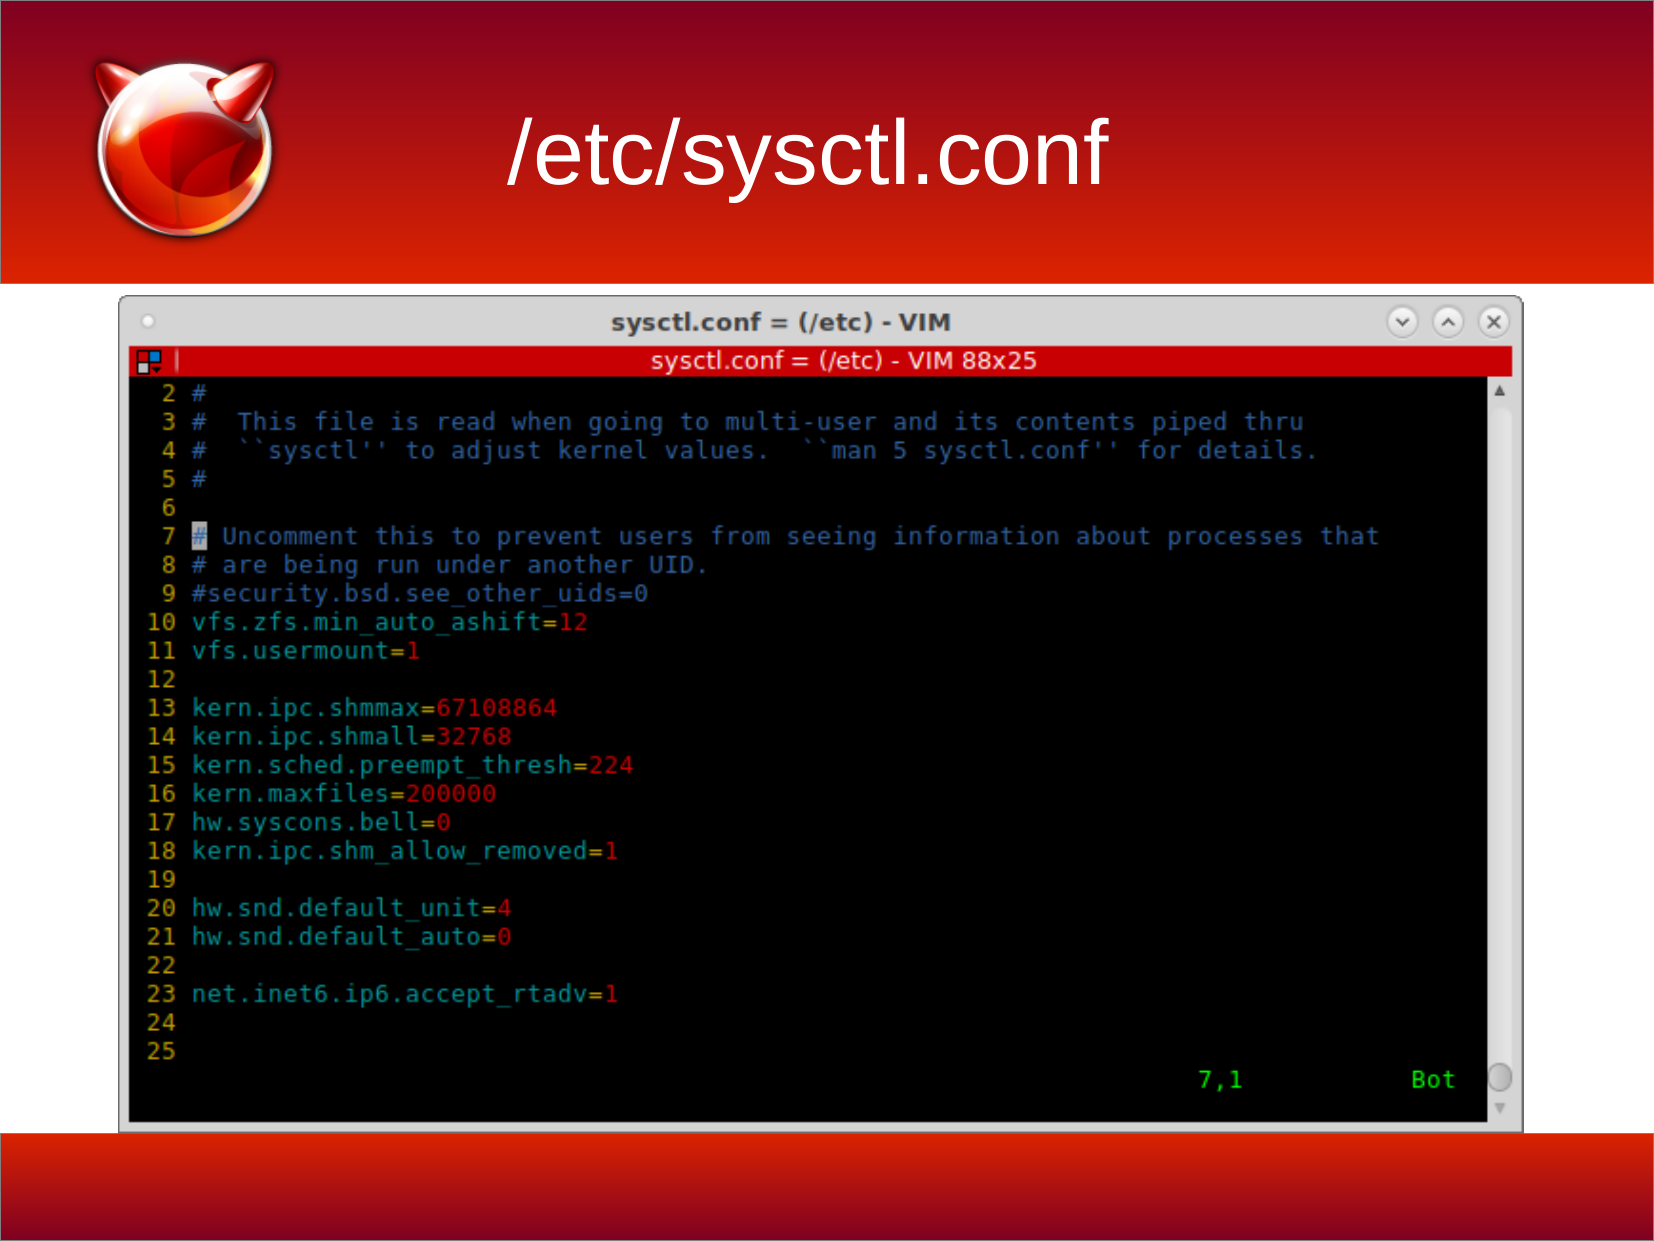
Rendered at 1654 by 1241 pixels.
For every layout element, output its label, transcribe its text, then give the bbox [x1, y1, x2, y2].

title /etc/sysctl.conf [82, 49, 1536, 257]
picture [118, 295, 1524, 1134]
